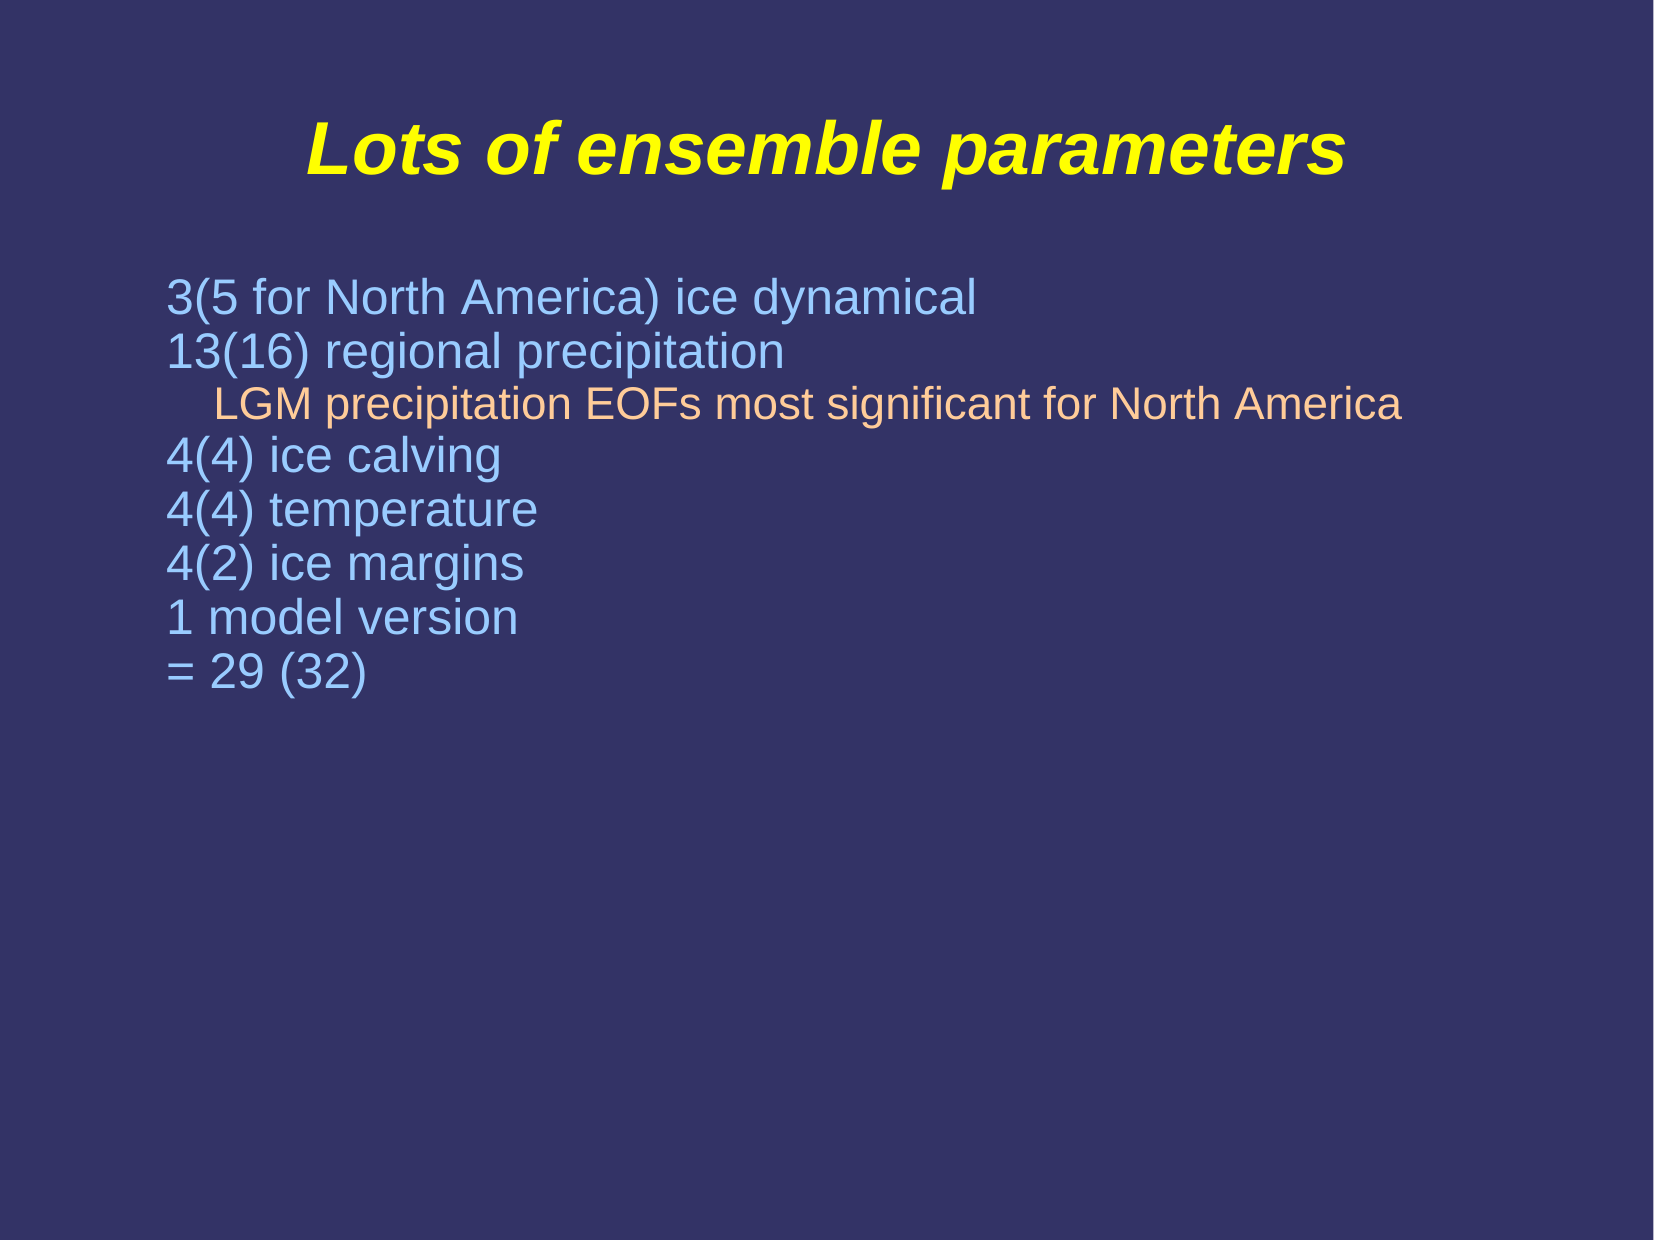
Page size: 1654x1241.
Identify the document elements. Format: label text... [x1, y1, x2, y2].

title Lots of ensemble parameters [121, 49, 1534, 250]
list 3(5 for North America) ice dynamical 13(16) regional precipitation LGM precipitation EOFs most significant for North America 4(4) ice calving 4(4) temperature 4(2) ice margins 1 model version = 29 (32) [154, 271, 1536, 1159]
